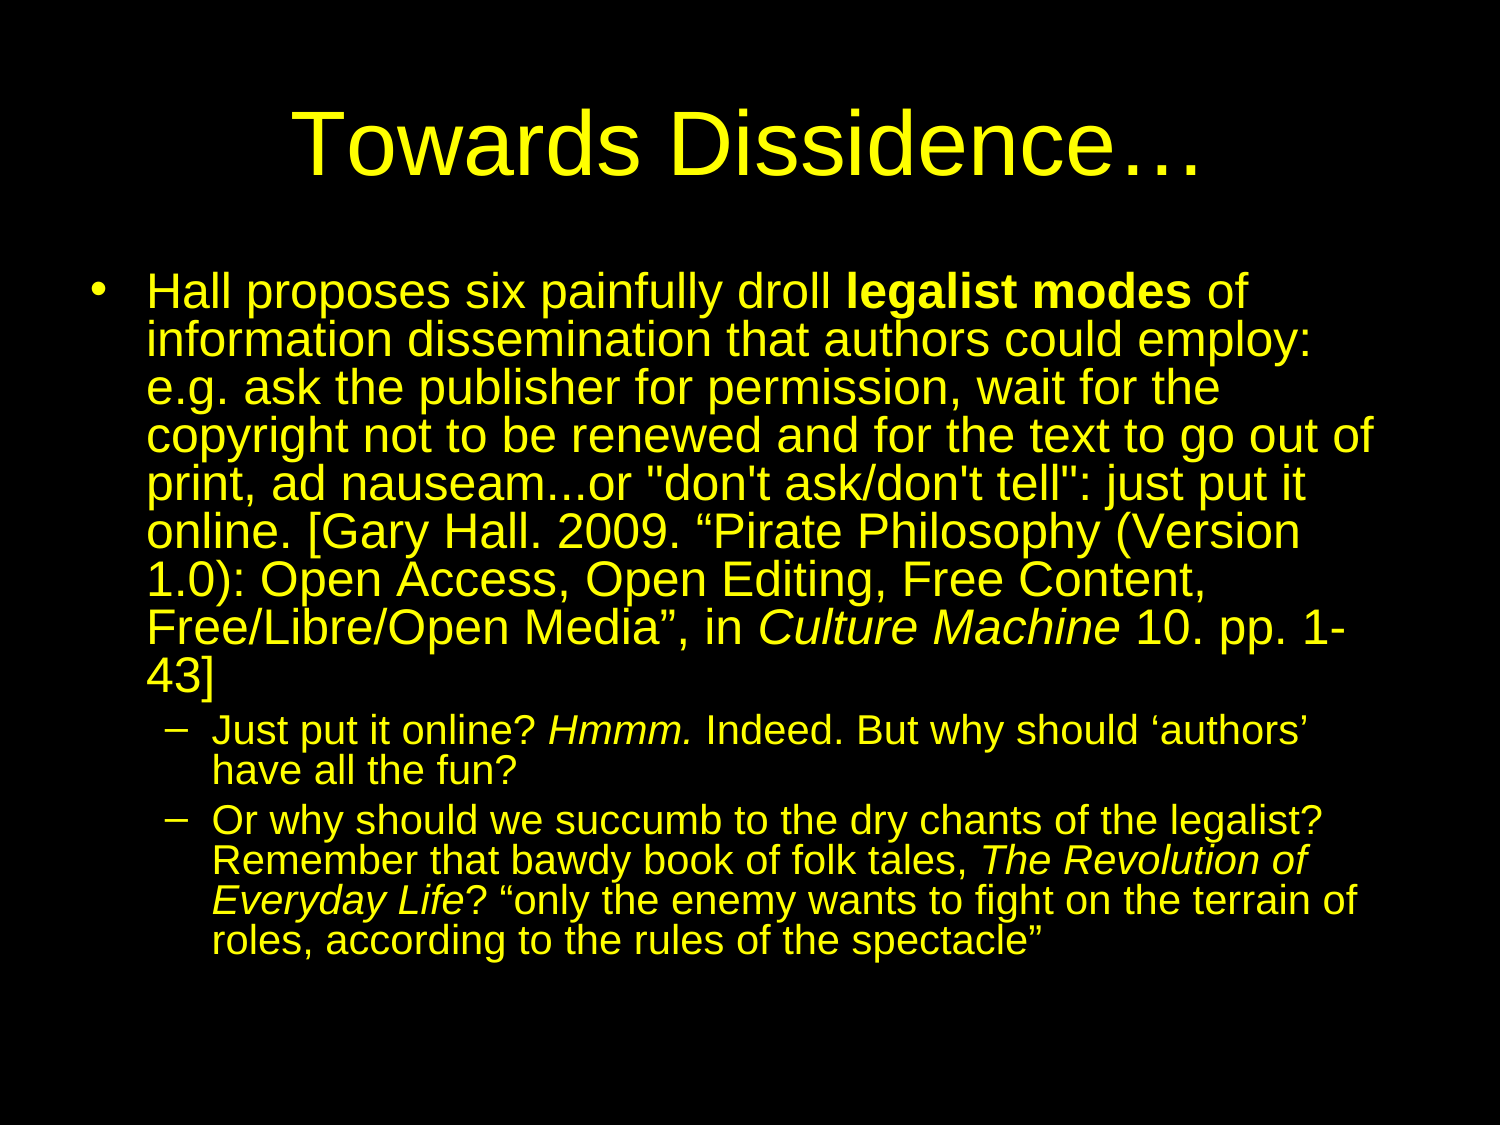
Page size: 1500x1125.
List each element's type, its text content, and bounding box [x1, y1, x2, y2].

list Hall proposes six painfully droll legalist modes of information dissemination that authors could employ: e.g. ask the publisher for permission, wait for the copyright not to be renewed and for the text to go out of print, ad nauseam...or "don't ask/don't tell": just put it online. [Gary Hall. 2009. “Pirate Philosophy (Version 1.0): Open Access, Open Editing, Free Content, Free/Libre/Open Media”, in Culture Machine 10. pp. 1-43] Just put it online? Hmmm. Indeed. But why should ‘authors’ have all the fun? Or why should we succumb to the dry chants of the legalist? Remember that bawdy book of folk tales, The Revolution of Everyday Life? “only the enemy wants to fight on the terrain of roles, according to the rules of the spectacle” [75, 262, 1426, 1006]
title Towards Dissidence… [75, 45, 1426, 233]
